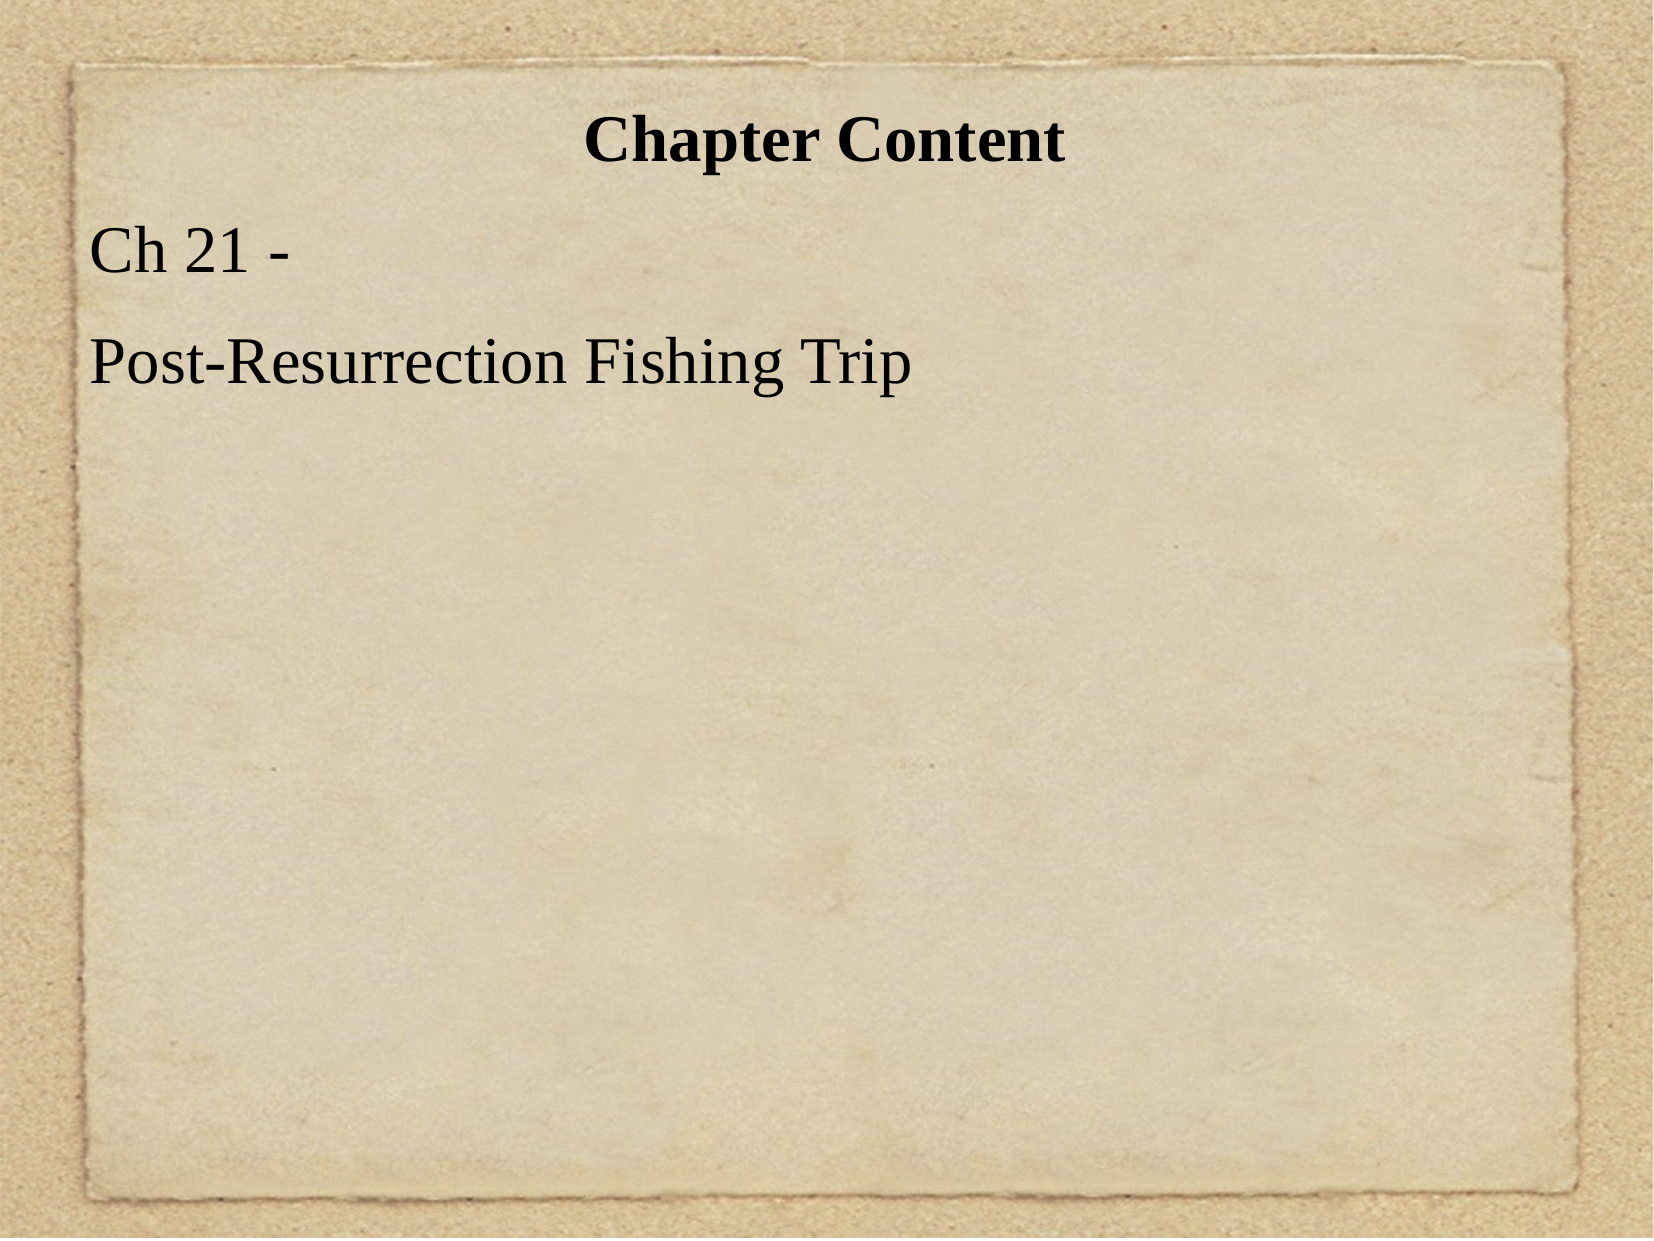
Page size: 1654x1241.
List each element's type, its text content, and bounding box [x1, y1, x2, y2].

picture [0, 0, 1654, 1238]
text_box Chapter Content Ch 21 - Post-Resurrection Fishing Trip [75, 57, 1576, 1116]
